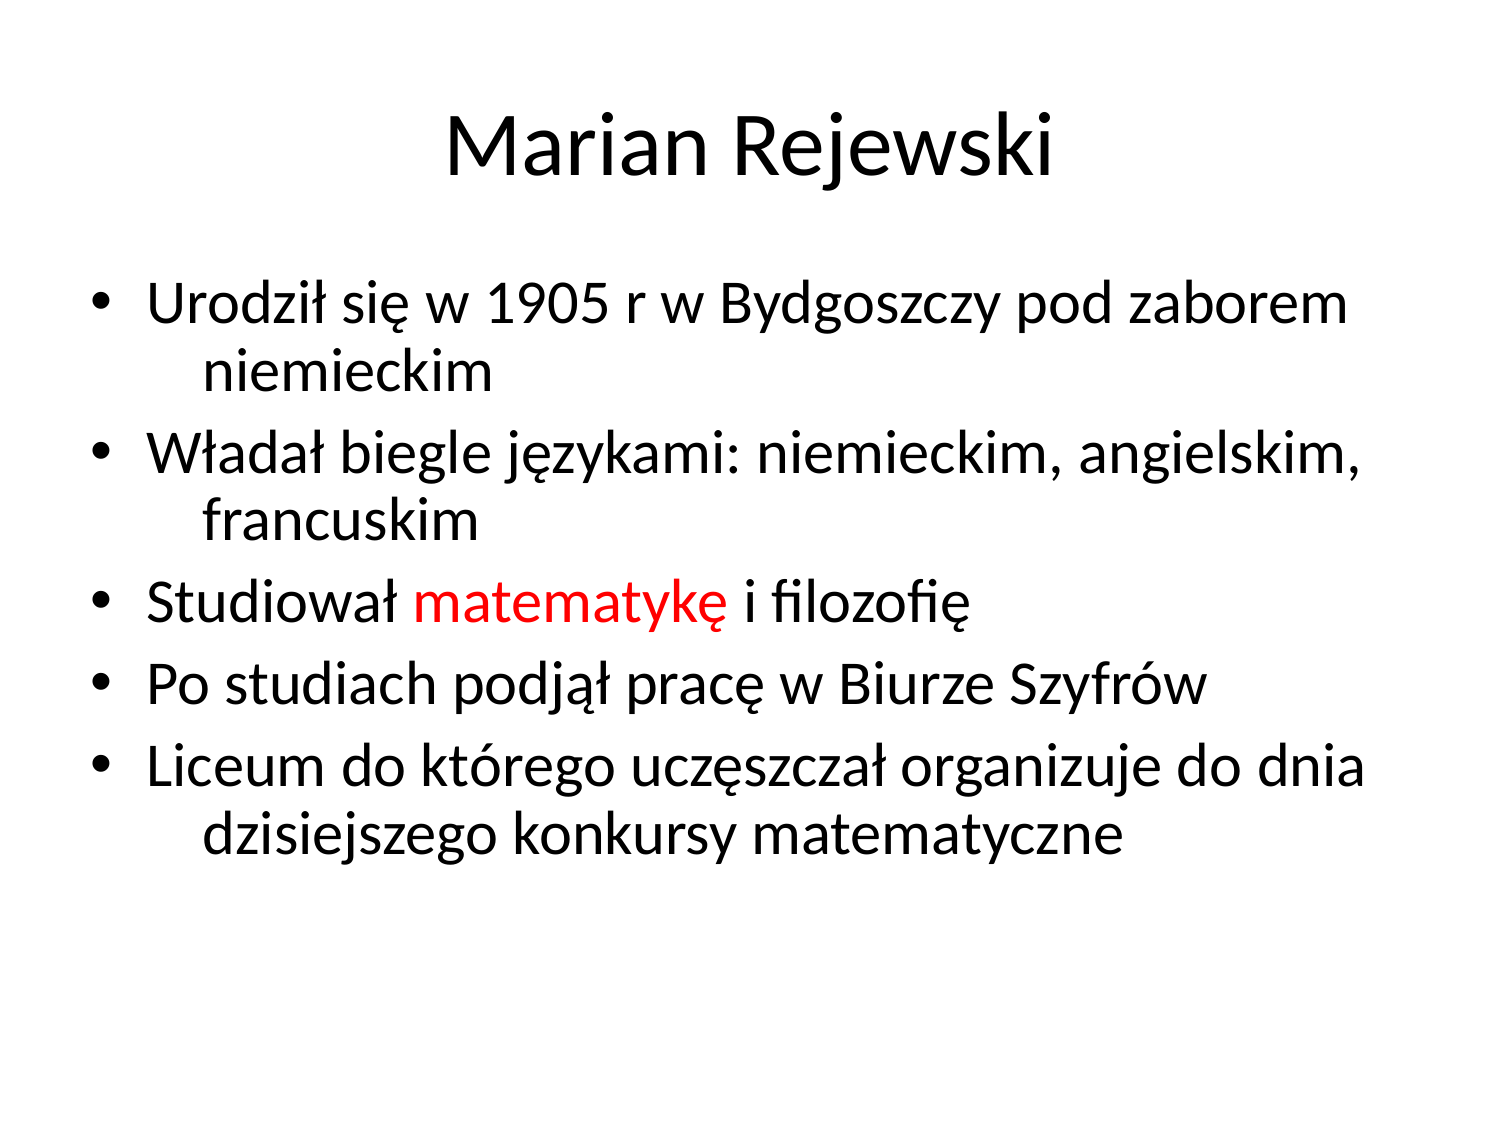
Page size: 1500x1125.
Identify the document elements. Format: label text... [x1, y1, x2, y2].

list Urodził się w 1905 r w Bydgoszczy pod zaborem niemieckim Władał biegle językami: niemieckim, angielskim, francuskim Studiował matematykę i filozofię Po studiach podjął pracę w Biurze Szyfrów Liceum do którego uczęszczał organizuje do dnia dzisiejszego konkursy matematyczne [75, 262, 1426, 1005]
title Marian Rejewski [75, 45, 1426, 233]
